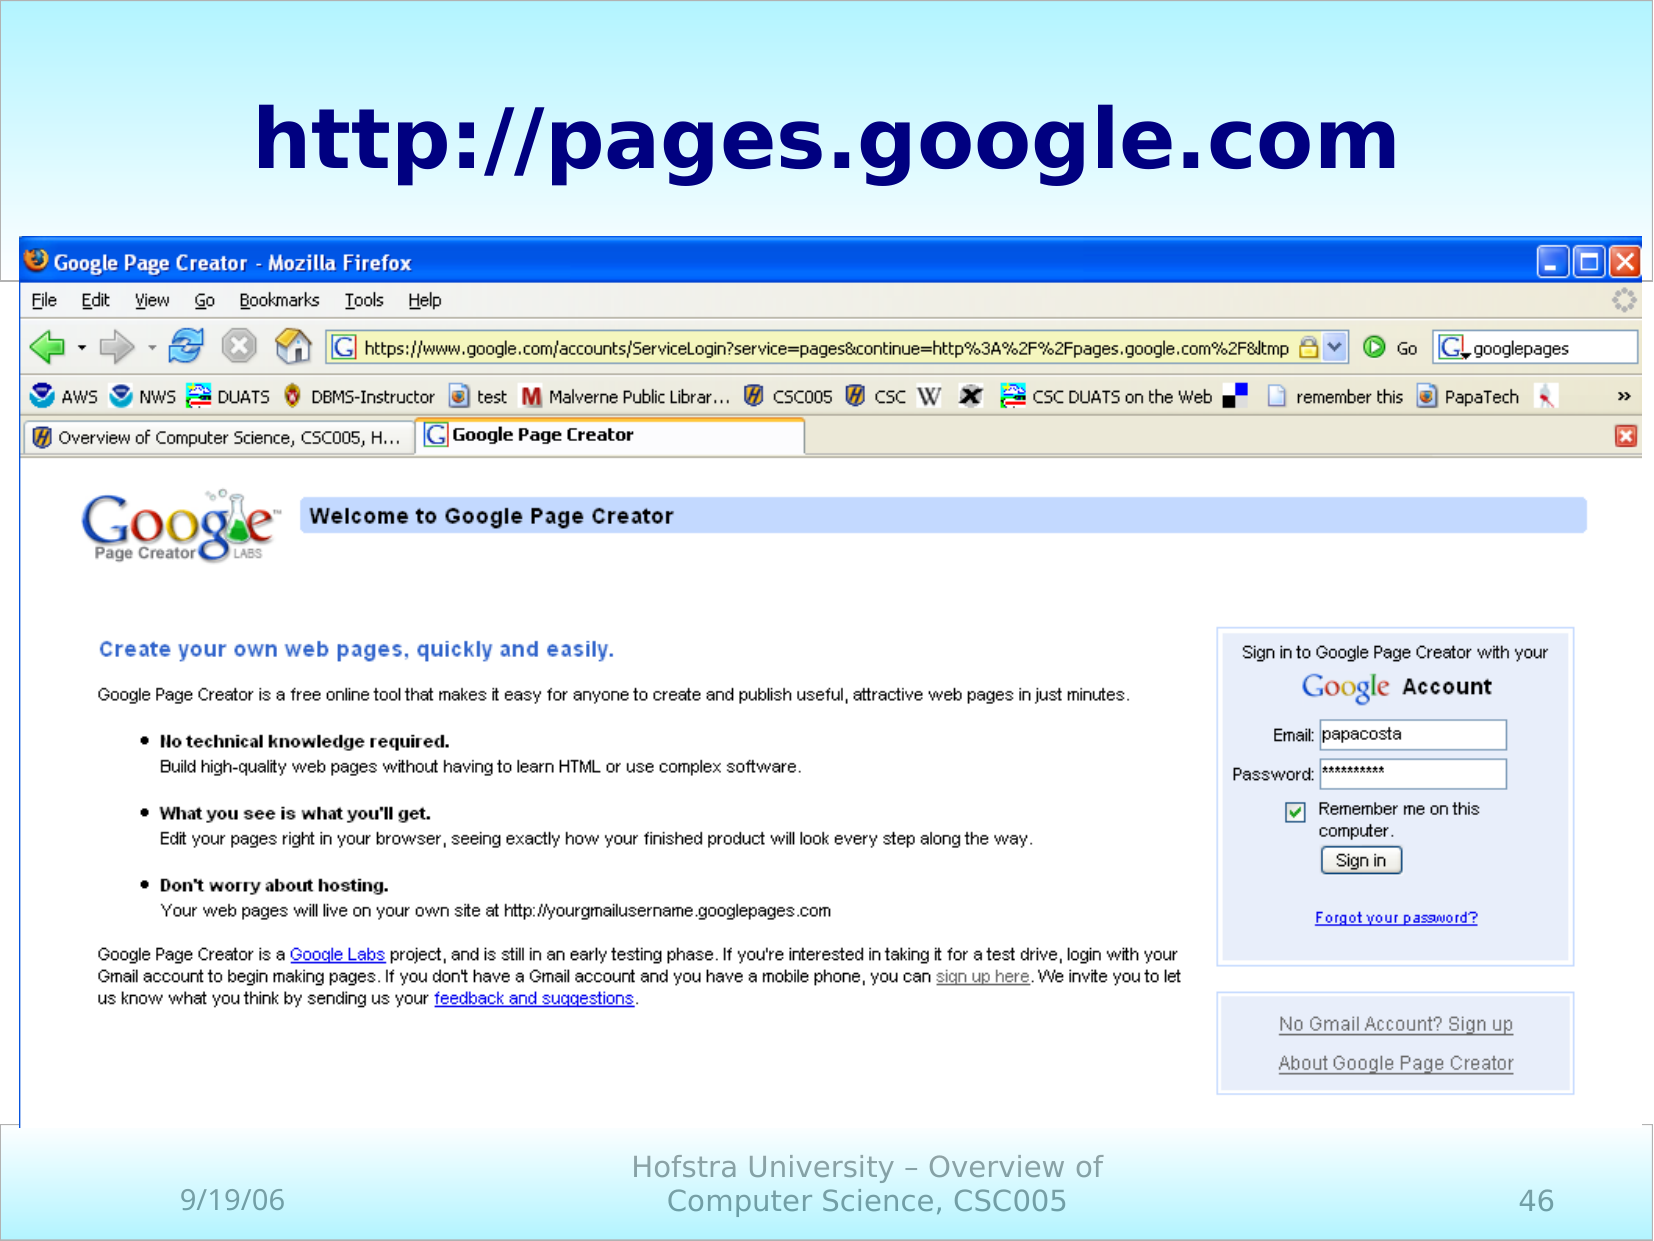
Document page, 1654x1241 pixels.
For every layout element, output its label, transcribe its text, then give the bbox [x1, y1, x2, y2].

title http://pages.google.com [78, 77, 1576, 203]
picture [19, 236, 1642, 1128]
